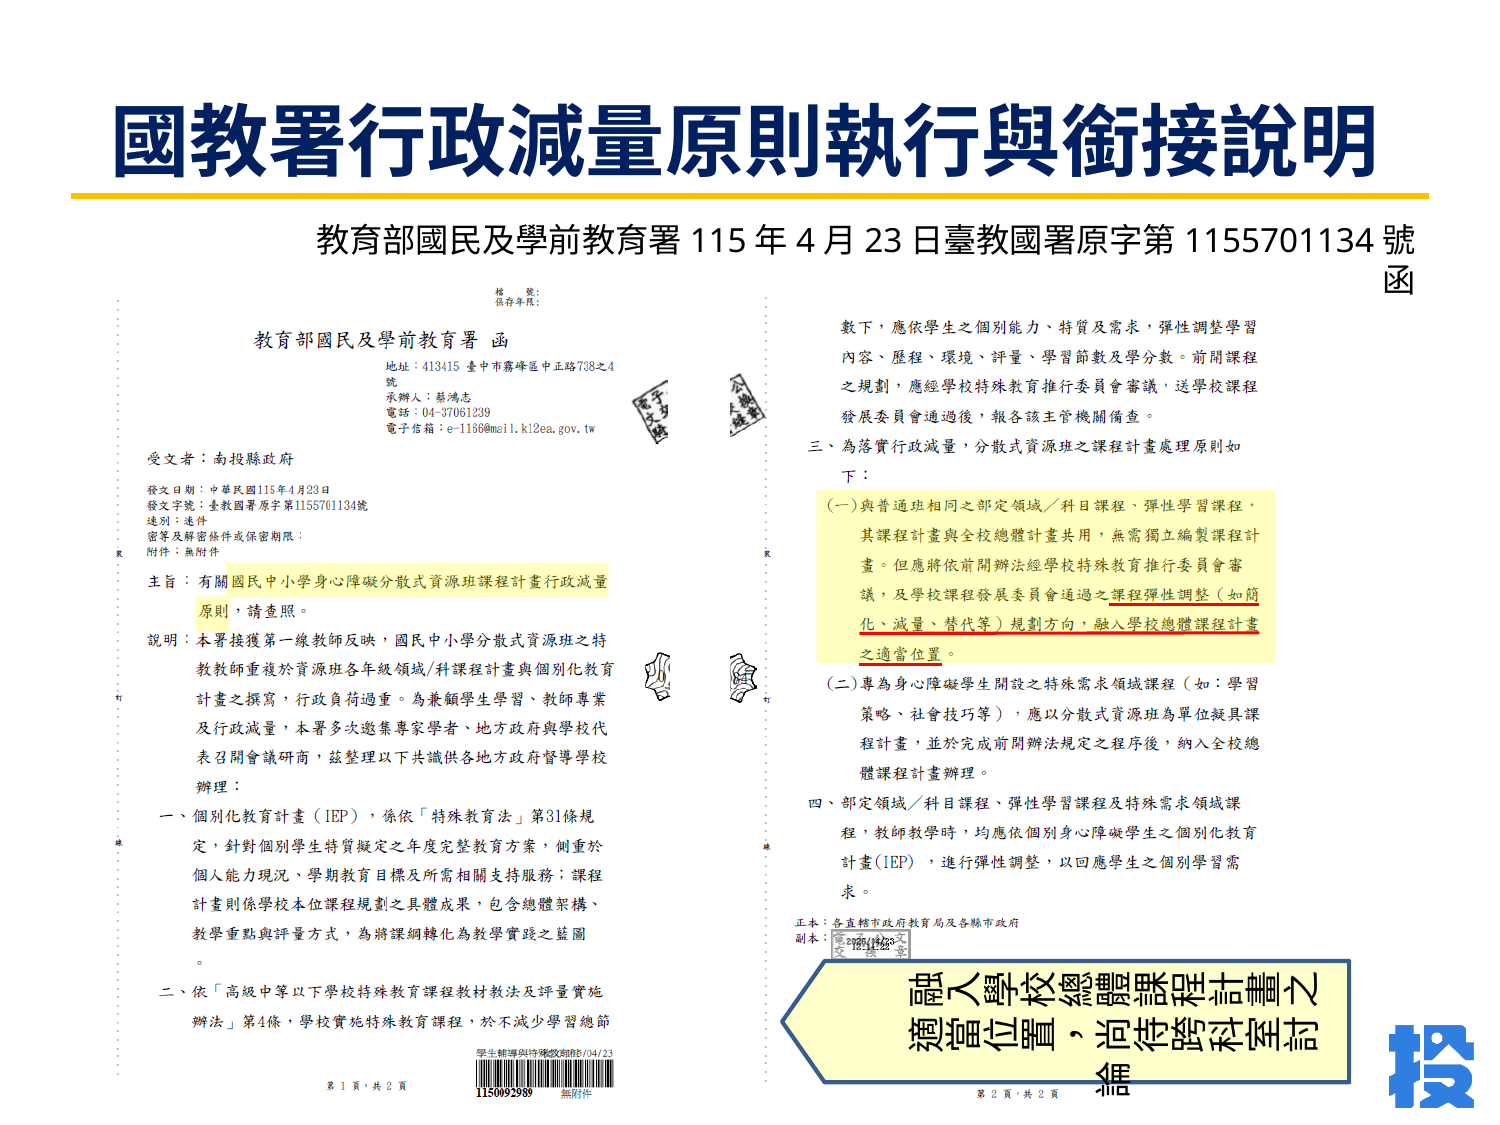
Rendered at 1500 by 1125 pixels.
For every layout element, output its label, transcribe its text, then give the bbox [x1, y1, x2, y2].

picture [726, 272, 1312, 1108]
picture [100, 267, 674, 1108]
title 國教署行政減量原則執行與銜接說明 [41, 45, 1447, 233]
picture [1362, 997, 1500, 1125]
text_box 融入學校總體課程計畫之適當位置，尚待跨科室討論 [782, 961, 1350, 1083]
text_box [196, 563, 608, 632]
text_box 教育部國民及學前教育署115年4月23日臺教國署原字第1155701134號函 [301, 212, 1442, 306]
text_box [817, 490, 1275, 663]
